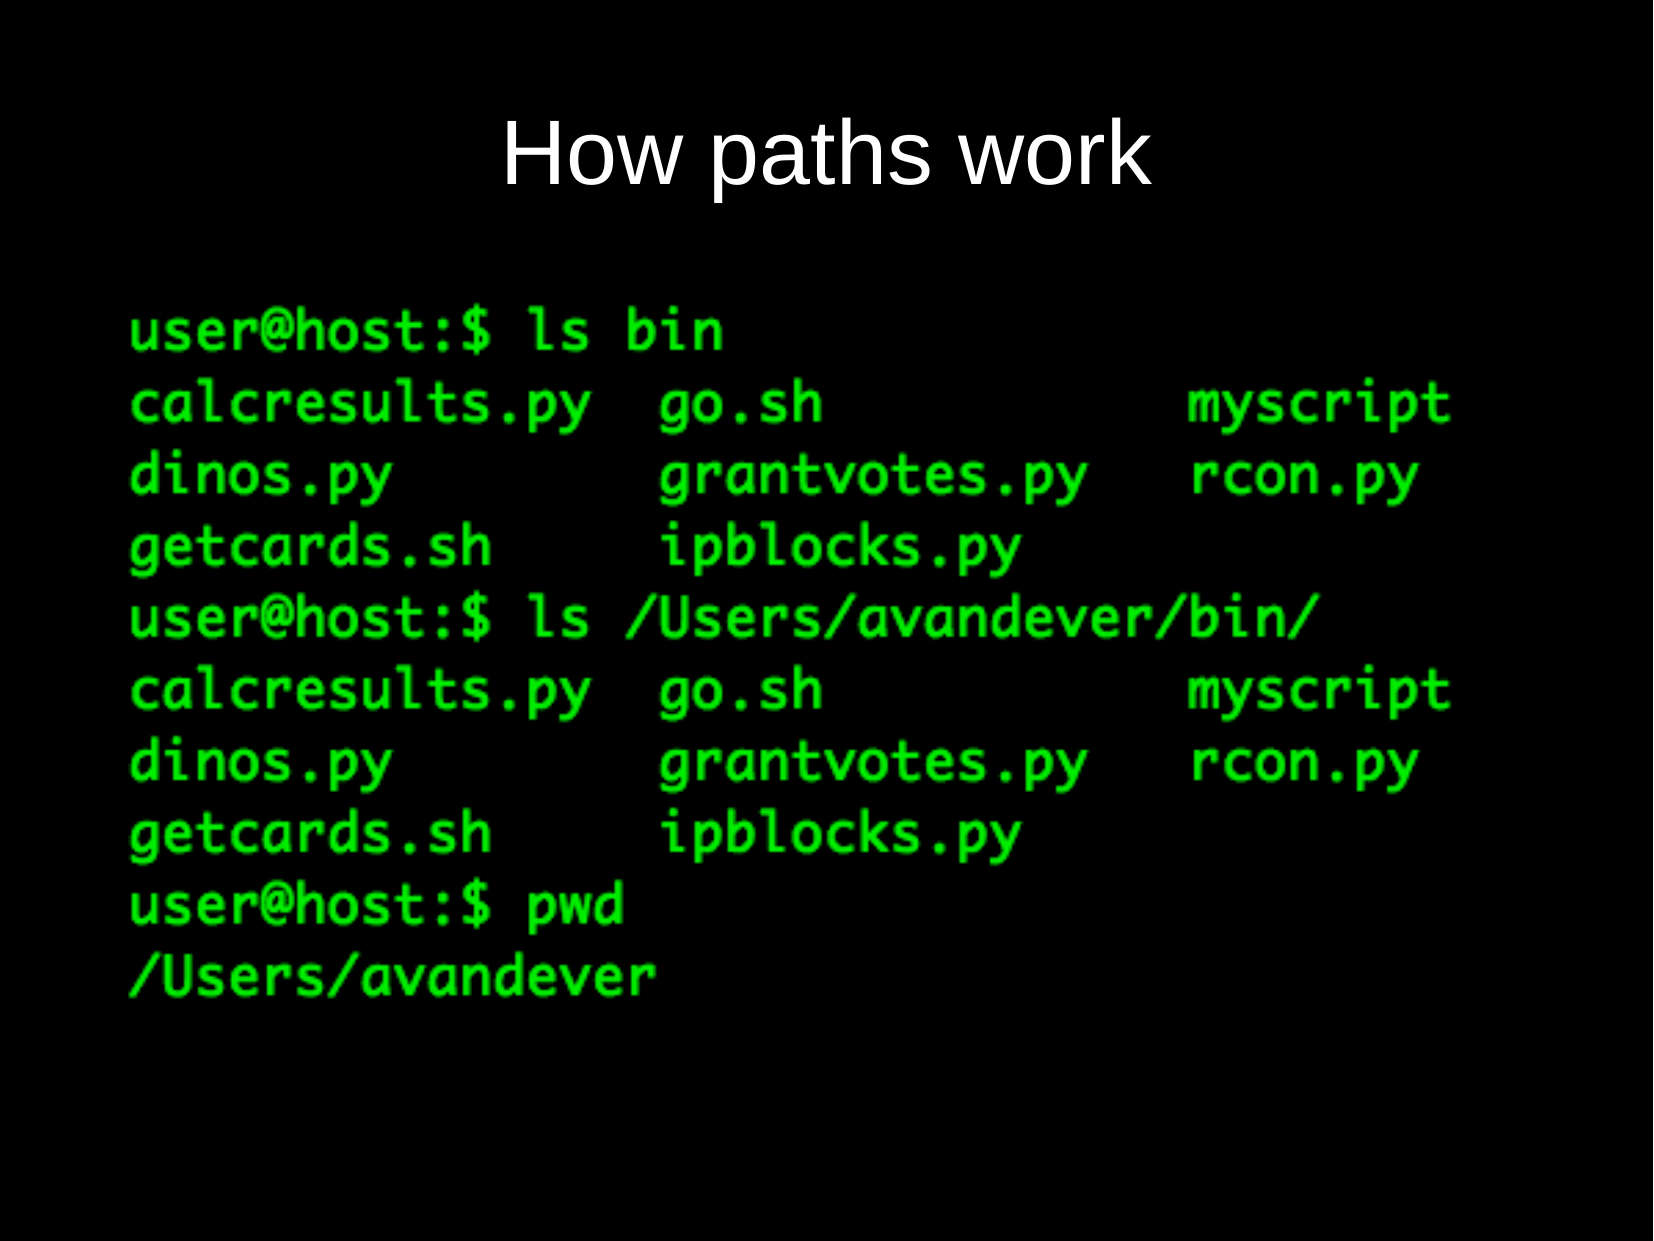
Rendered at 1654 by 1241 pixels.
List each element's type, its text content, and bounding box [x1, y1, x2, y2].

title How paths work [82, 49, 1571, 257]
picture [116, 290, 1504, 1010]
